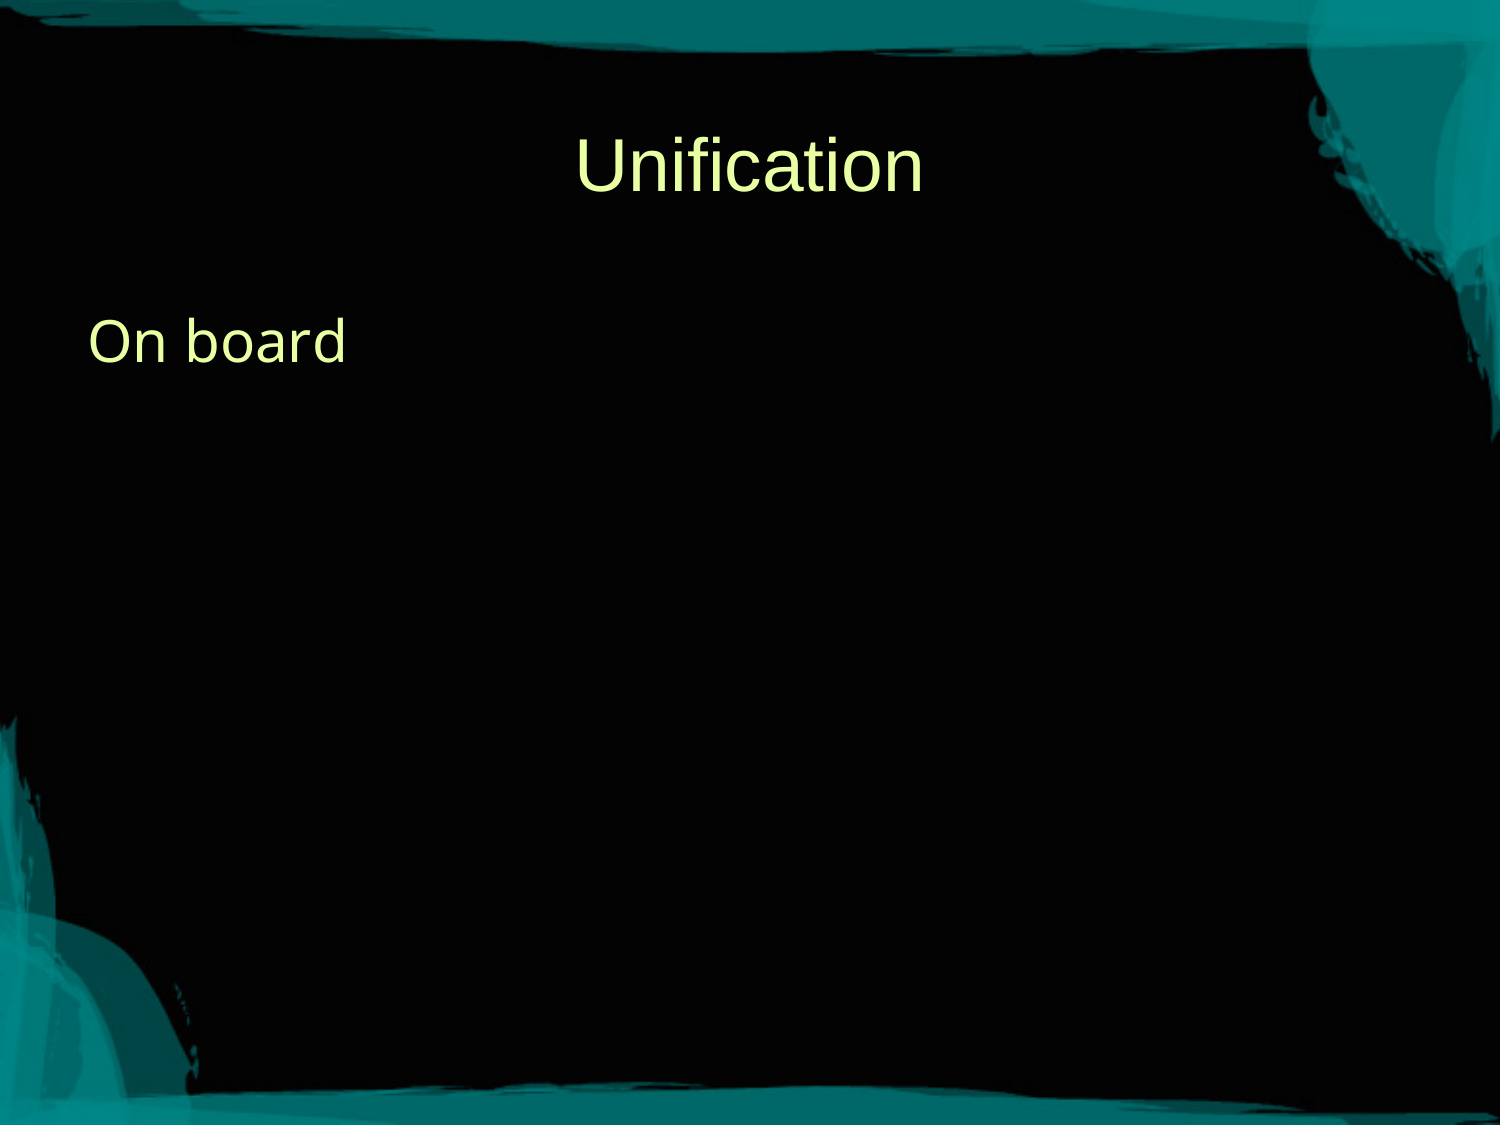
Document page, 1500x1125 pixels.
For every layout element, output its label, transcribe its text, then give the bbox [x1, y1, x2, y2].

list On board [87, 299, 1413, 1011]
title Unification [87, 76, 1413, 256]
picture [0, 0, 1500, 1125]
